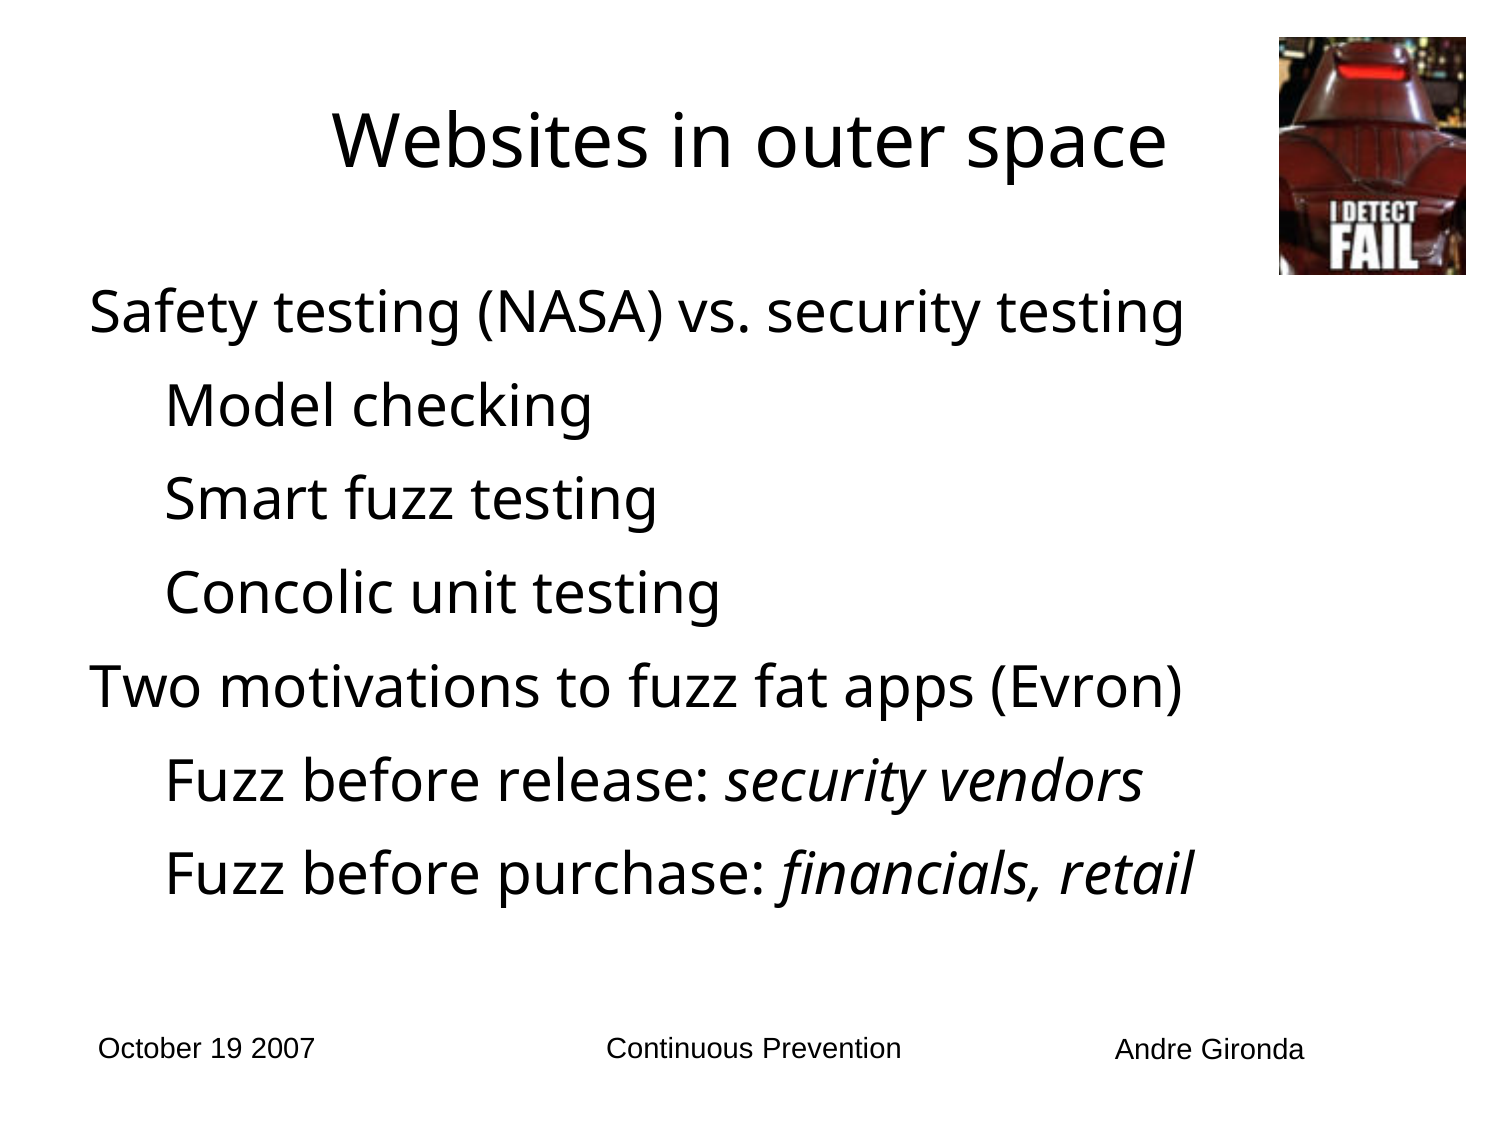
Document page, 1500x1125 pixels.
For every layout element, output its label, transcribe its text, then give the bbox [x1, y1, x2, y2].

list Safety testing (NASA) vs. security testing Model checking Smart fuzz testing Concolic unit testing Two motivations to fuzz fat apps (Evron) Fuzz before release: security vendors Fuzz before purchase: financials, retail [75, 262, 1426, 1006]
picture [1279, 37, 1466, 276]
title Websites in outer space [75, 45, 1279, 233]
